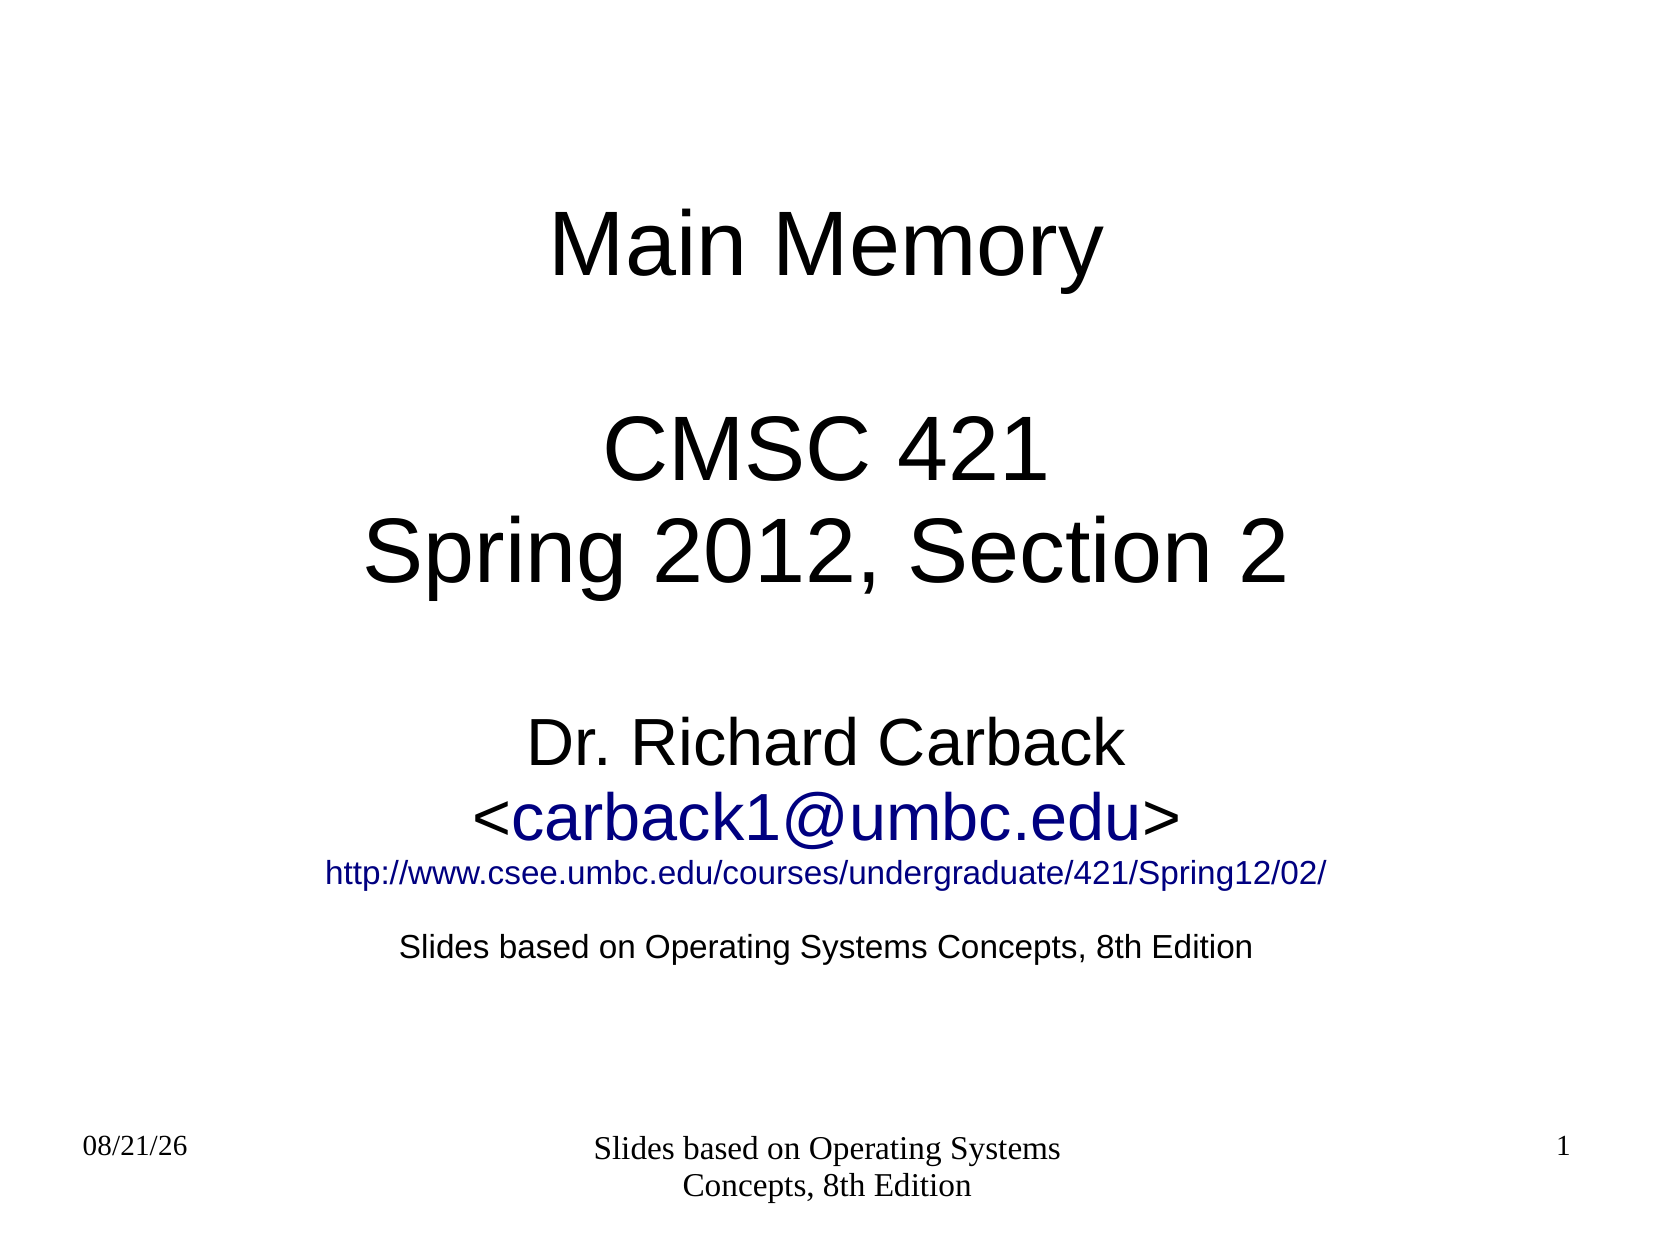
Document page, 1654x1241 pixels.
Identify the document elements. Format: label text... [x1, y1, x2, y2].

subtitle Main Memory CMSC 421 Spring 2012, Section 2 Dr. Richard Carback <carback1@umbc.edu> http://www.csee.umbc.edu/courses/undergraduate/421/Spring12/02/ Slides based on Operating Systems Concepts, 8th Edition [82, 49, 1571, 1109]
